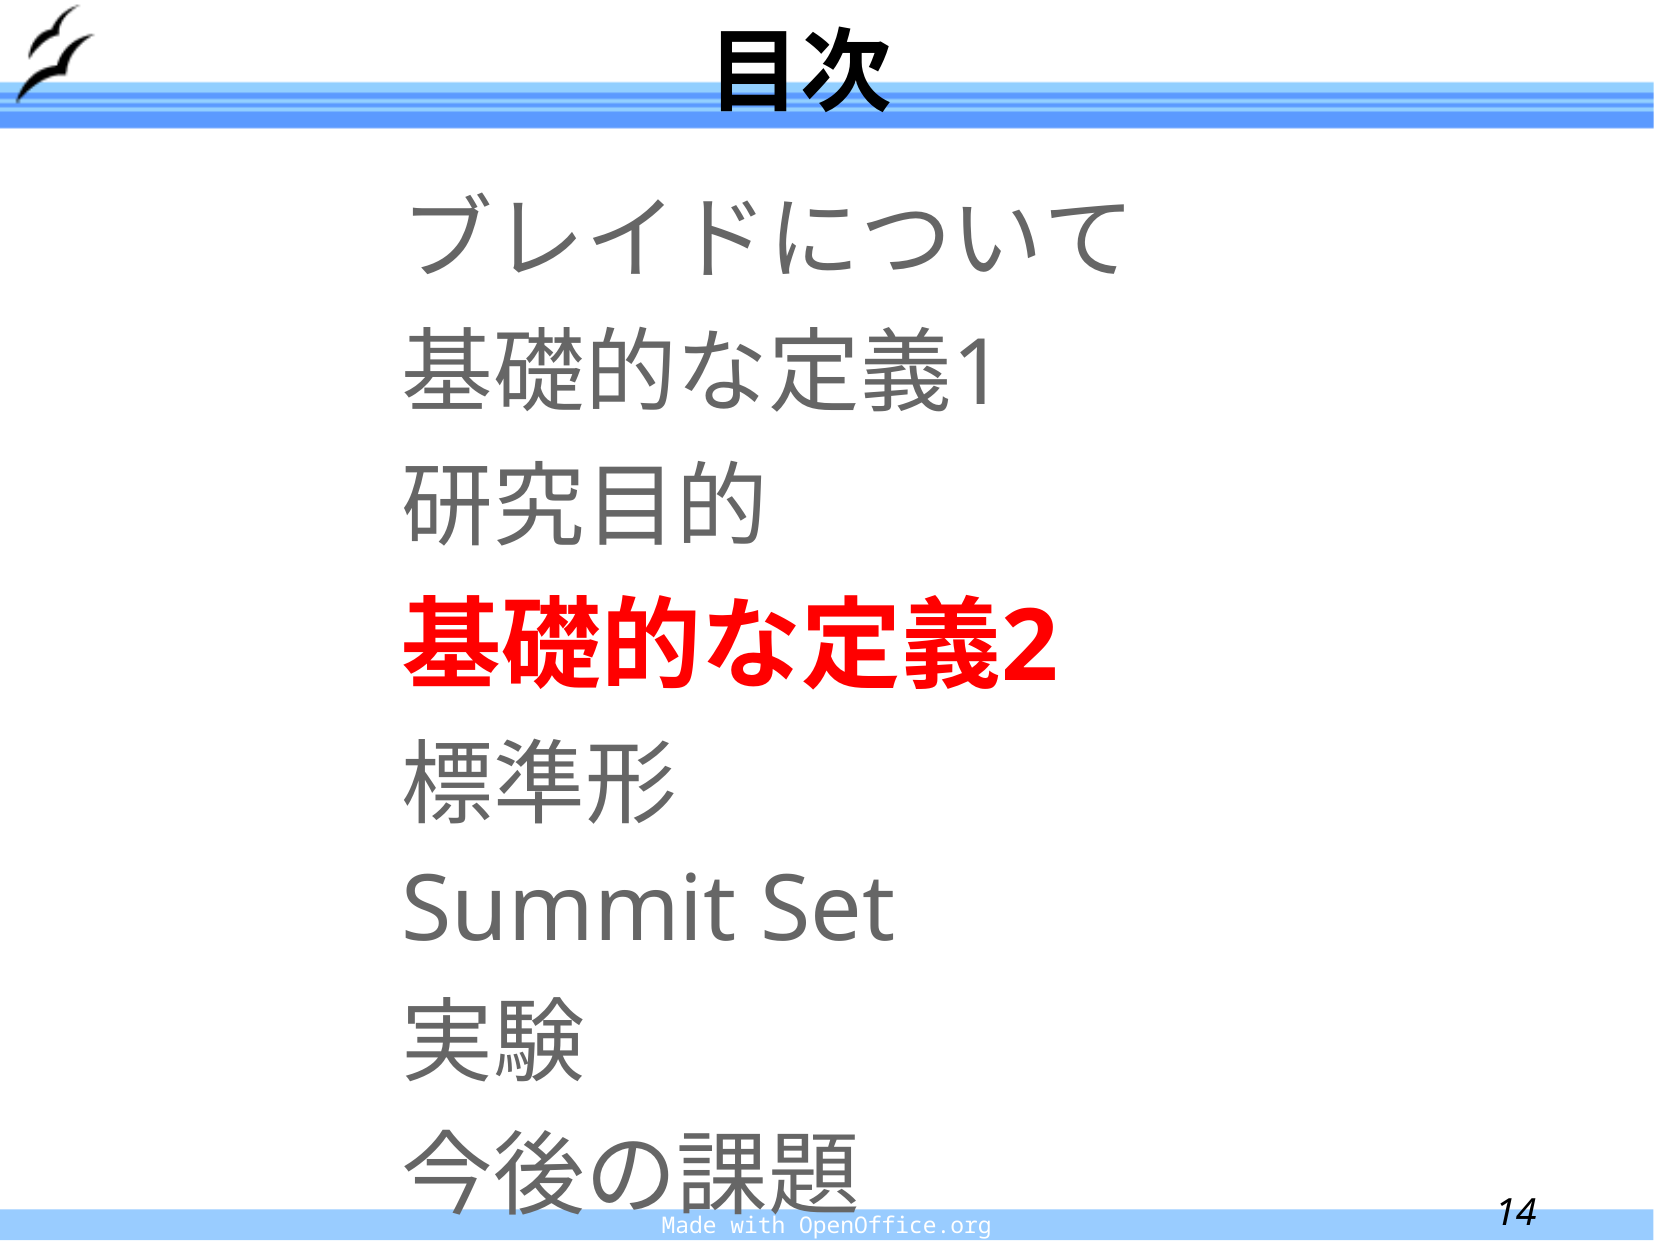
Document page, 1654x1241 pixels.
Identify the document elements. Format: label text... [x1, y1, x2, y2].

subtitle ブレイドについて 基礎的な定義1 研究目的 基礎的な定義2 標準形 Summit Set 実験 今後の課題 [401, 297, 1412, 1102]
title 目次 [94, 11, 1507, 118]
picture [0, 0, 1654, 133]
